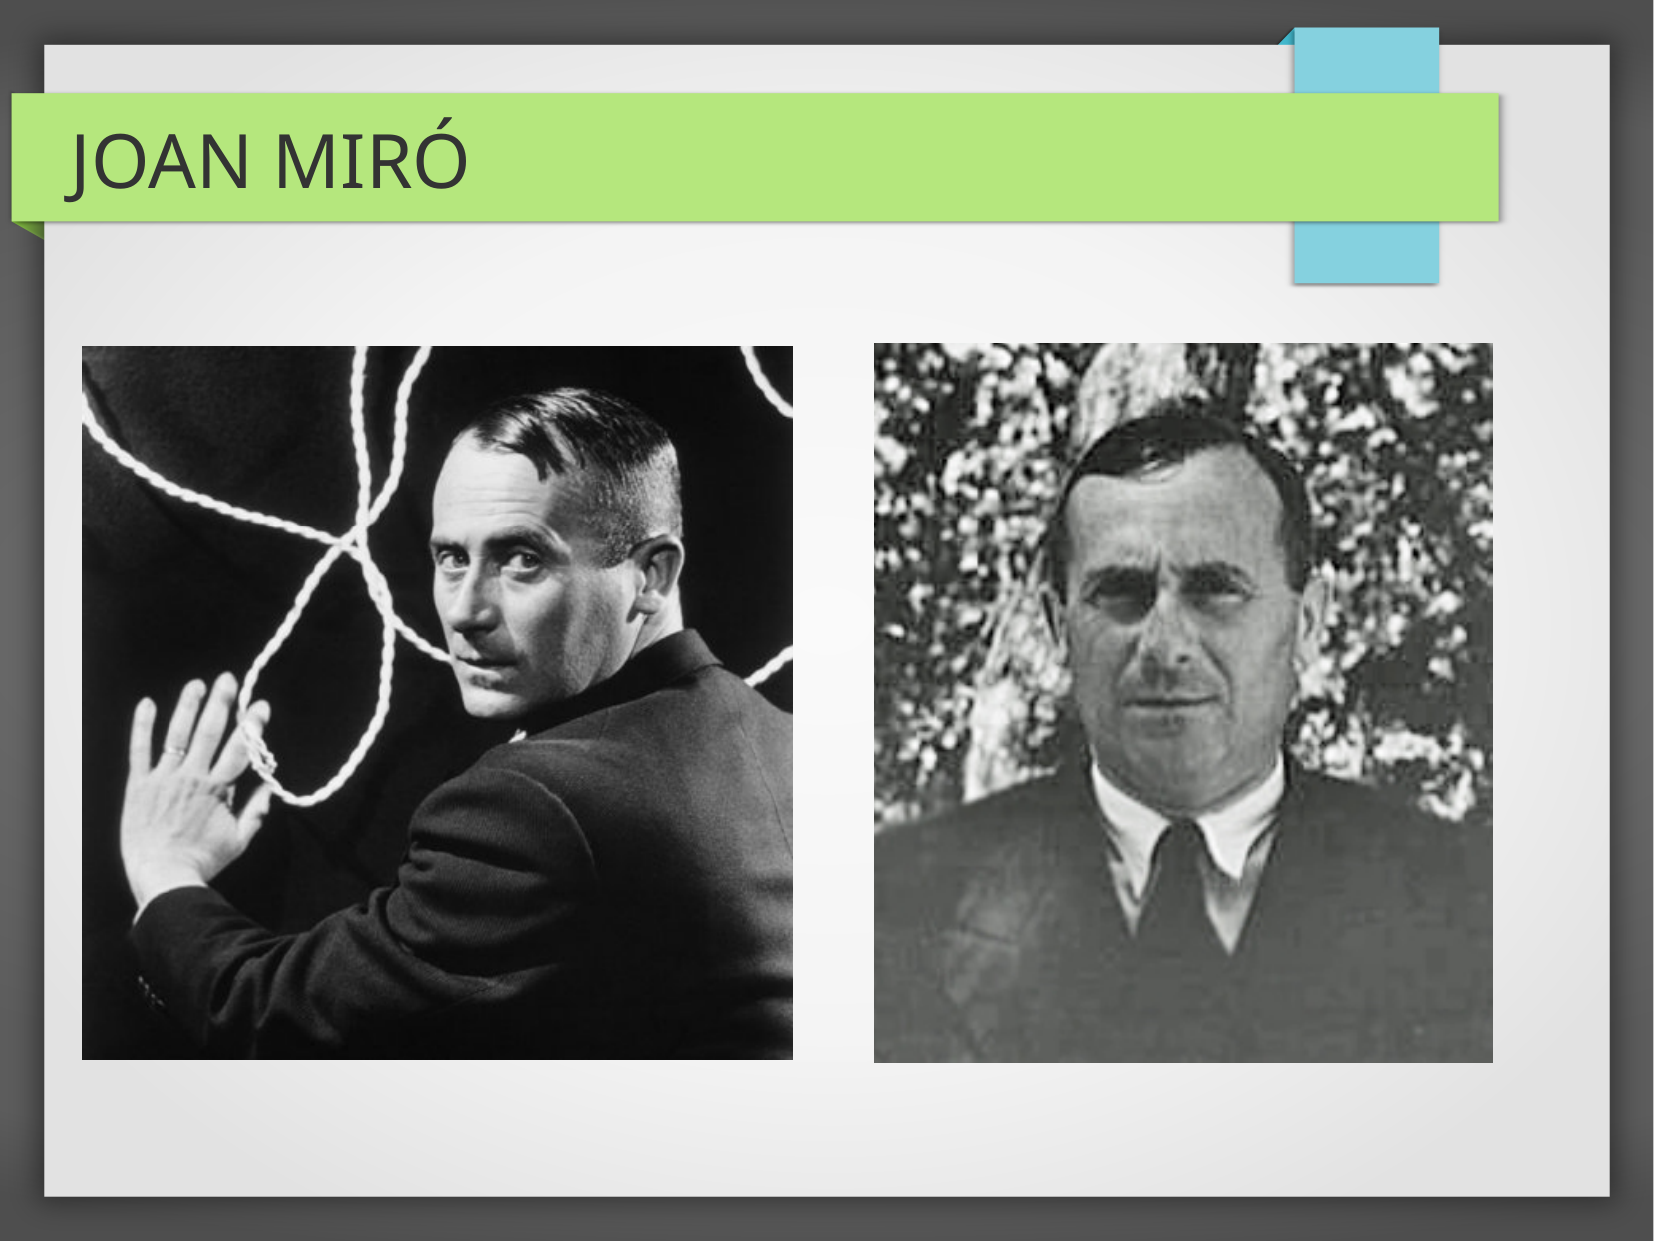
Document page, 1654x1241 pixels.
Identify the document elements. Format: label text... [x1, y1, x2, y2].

picture [0, 0, 1654, 1241]
title JOAN MIRÓ [70, 102, 1229, 217]
